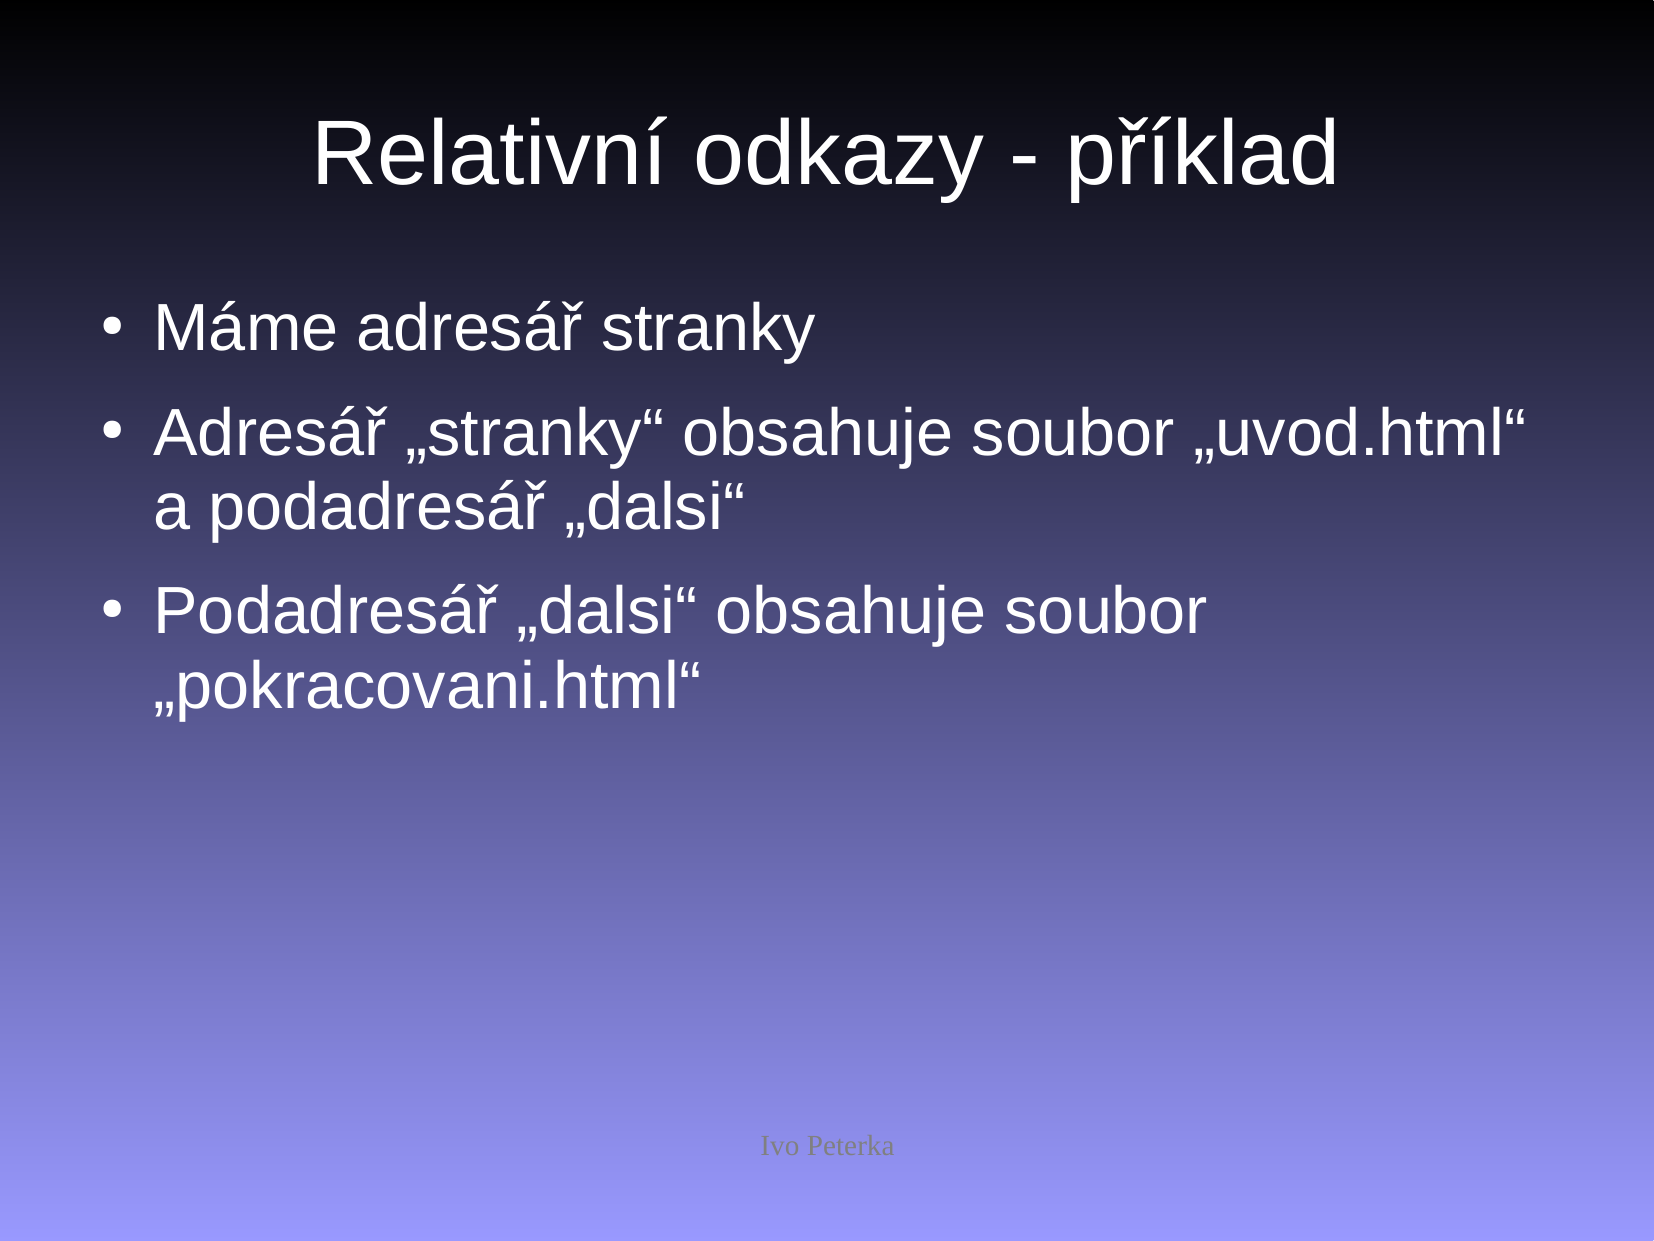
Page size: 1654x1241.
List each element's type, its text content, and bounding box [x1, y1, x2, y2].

title Relativní odkazy - příklad [82, 49, 1571, 257]
list Máme adresář stranky Adresář „stranky“ obsahuje soubor „uvod.html“ a podadresář „dalsi“ Podadresář „dalsi“ obsahuje soubor „pokracovani.html“ [82, 290, 1571, 1109]
